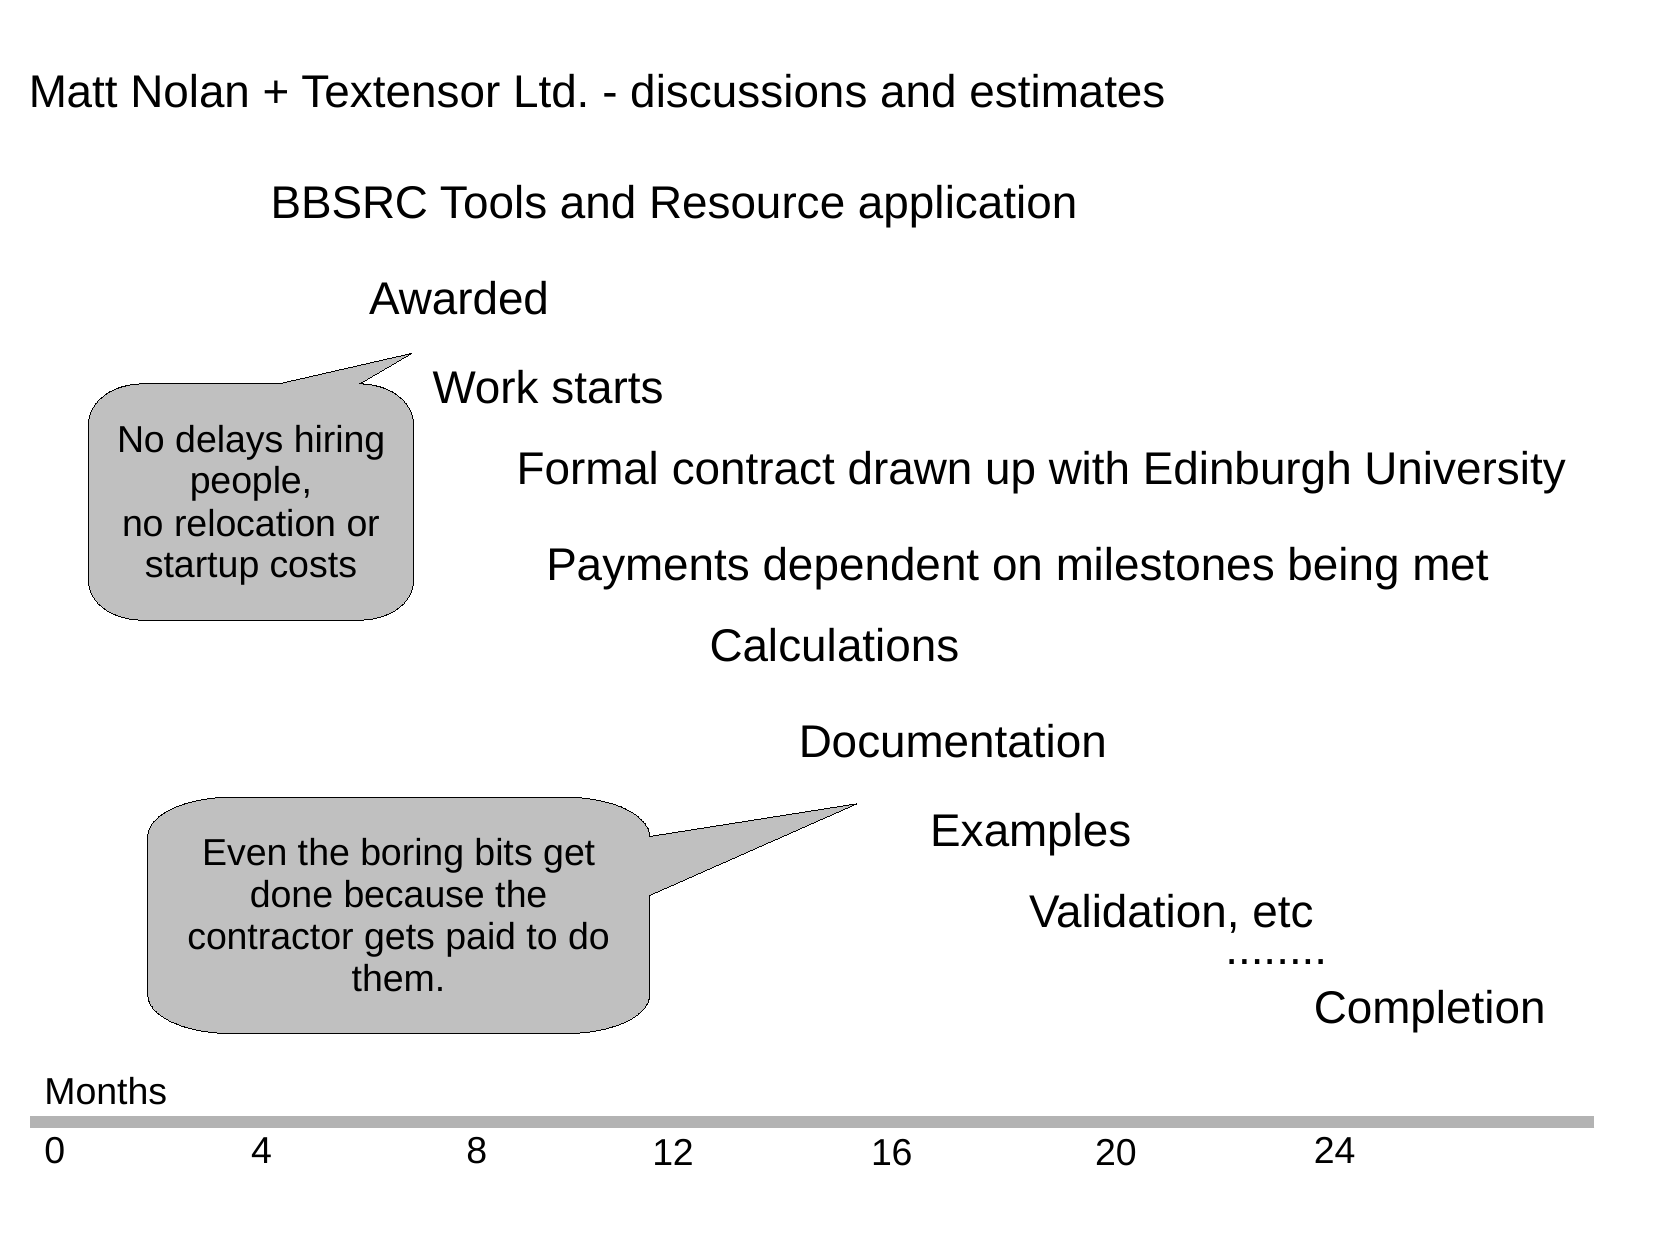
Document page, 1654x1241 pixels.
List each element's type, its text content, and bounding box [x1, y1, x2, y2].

text_box Examples [915, 797, 1147, 870]
text_box 4 [236, 1122, 287, 1184]
text_box No delays hiring people, no relocation or startup costs [88, 353, 414, 621]
text_box 24 [1299, 1122, 1370, 1184]
text_box 16 [856, 1124, 926, 1186]
text_box Completion [1299, 974, 1561, 1047]
text_box Matt Nolan + Textensor Ltd. - discussions and estimates [13, 59, 1182, 131]
text_box Months [29, 1062, 182, 1125]
text_box 12 [637, 1124, 707, 1186]
text_box BBSRC Tools and Resource application [255, 170, 1094, 242]
text_box Payments dependent on milestones being met [531, 531, 1502, 604]
text_box 8 [451, 1122, 502, 1184]
text_box ........ [1210, 915, 1343, 988]
text_box 0 [29, 1122, 80, 1184]
text_box 20 [1080, 1124, 1152, 1186]
text_box Awarded [354, 265, 564, 338]
text_box Even the boring bits get done because the contractor gets paid to do them. [147, 797, 857, 1034]
text_box Documentation [783, 708, 1122, 781]
text_box Formal contract drawn up with Edinburgh University [501, 435, 1581, 508]
text_box Calculations [694, 613, 975, 685]
text_box Work starts [417, 354, 681, 427]
text_box Validation, etc [1014, 878, 1330, 951]
